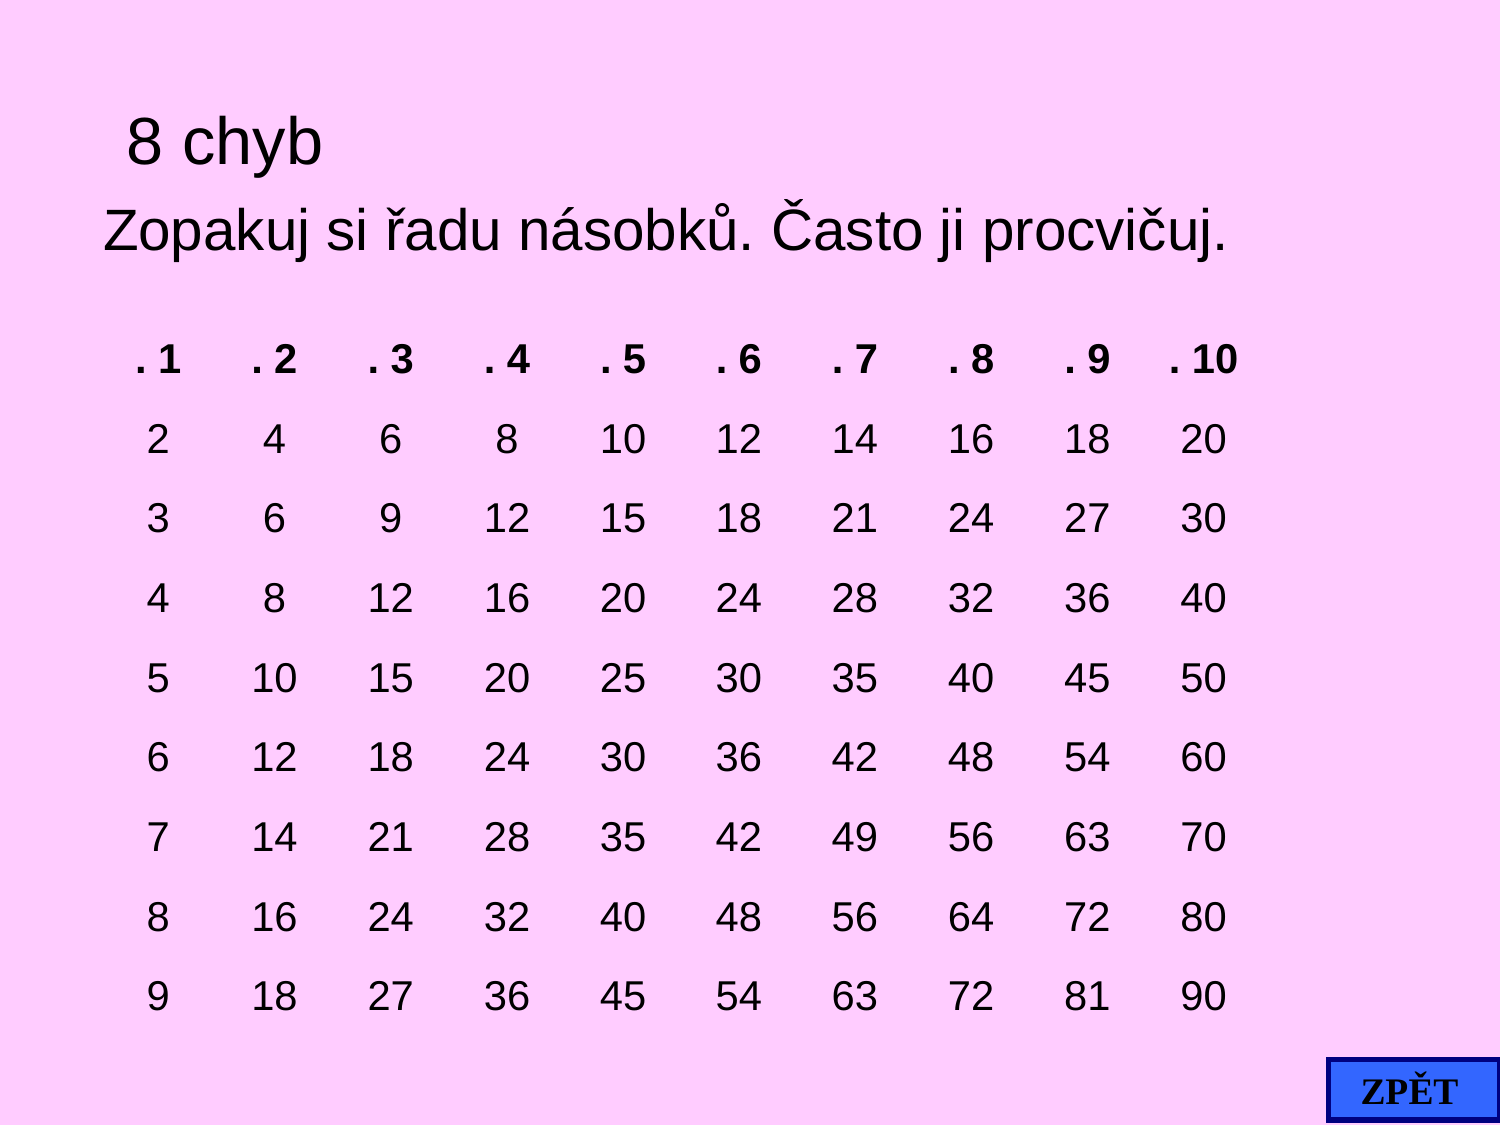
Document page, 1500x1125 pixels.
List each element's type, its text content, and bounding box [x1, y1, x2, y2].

table_cell 18 [333, 712, 449, 792]
table_cell 48 [681, 872, 797, 951]
table_header . 9 [1029, 314, 1146, 394]
text_box ZPĚT [1328, 1059, 1500, 1121]
table_cell 24 [913, 473, 1029, 553]
table_cell 16 [449, 553, 565, 633]
table_cell 5 [100, 633, 216, 712]
table_cell 18 [216, 951, 333, 1030]
table_cell 81 [1029, 951, 1146, 1030]
table_header . 6 [681, 314, 797, 394]
table_cell 48 [913, 712, 1029, 792]
table_cell 10 [565, 394, 681, 473]
table_cell 36 [449, 951, 565, 1030]
table_cell 72 [913, 951, 1029, 1030]
table_header . 10 [1146, 314, 1262, 394]
table_cell 12 [681, 394, 797, 473]
table_cell 63 [797, 951, 913, 1030]
table_cell 8 [100, 872, 216, 951]
table_cell 60 [1146, 712, 1262, 792]
table_cell 9 [333, 473, 449, 553]
table_cell 8 [449, 394, 565, 473]
table_cell 10 [216, 633, 333, 712]
text_box 8 chyb [112, 90, 1223, 186]
table_cell 3 [100, 473, 216, 553]
table_cell 63 [1029, 792, 1146, 872]
table_cell 72 [1029, 872, 1146, 951]
table_cell 49 [797, 792, 913, 872]
table_cell 28 [797, 553, 913, 633]
table_cell 16 [913, 394, 1029, 473]
table_cell 14 [797, 394, 913, 473]
table_cell 27 [333, 951, 449, 1030]
table_cell 20 [565, 553, 681, 633]
table_header . 7 [797, 314, 913, 394]
table_cell 42 [797, 712, 913, 792]
table_cell 27 [1029, 473, 1146, 553]
table_header . 5 [565, 314, 681, 394]
table_cell 6 [333, 394, 449, 473]
table_header . 1 [100, 314, 216, 394]
table_cell 2 [100, 394, 216, 473]
table_cell 35 [565, 792, 681, 872]
table_cell 9 [100, 951, 216, 1030]
table_cell 15 [565, 473, 681, 553]
table_cell 35 [797, 633, 913, 712]
table_cell 16 [216, 872, 333, 951]
table_cell 24 [681, 553, 797, 633]
table_cell 15 [333, 633, 449, 712]
table_cell 25 [565, 633, 681, 712]
table_cell 20 [1146, 394, 1262, 473]
table_cell 40 [1146, 553, 1262, 633]
table_cell 45 [1029, 633, 1146, 712]
table_cell 30 [1146, 473, 1262, 553]
table_header . 2 [216, 314, 333, 394]
table_cell 80 [1146, 872, 1262, 951]
table_cell 4 [216, 394, 333, 473]
table_cell 12 [333, 553, 449, 633]
table_cell 56 [913, 792, 1029, 872]
table_cell 64 [913, 872, 1029, 951]
table_cell 18 [681, 473, 797, 553]
table_cell 21 [333, 792, 449, 872]
table_header . 3 [333, 314, 449, 394]
table_cell 40 [913, 633, 1029, 712]
table_cell 40 [565, 872, 681, 951]
table_cell 6 [100, 712, 216, 792]
table_cell 24 [449, 712, 565, 792]
table_cell 36 [681, 712, 797, 792]
table_cell 56 [797, 872, 913, 951]
table_cell 54 [1029, 712, 1146, 792]
table_cell 50 [1146, 633, 1262, 712]
table_header . 4 [449, 314, 565, 394]
table_cell 54 [681, 951, 797, 1030]
table_cell 12 [216, 712, 333, 792]
table_cell 14 [216, 792, 333, 872]
table_cell 42 [681, 792, 797, 872]
table_header . 8 [913, 314, 1029, 394]
table_cell 7 [100, 792, 216, 872]
table_cell 8 [216, 553, 333, 633]
table_cell 32 [913, 553, 1029, 633]
table_cell 24 [333, 872, 449, 951]
table_cell 4 [100, 553, 216, 633]
table_cell 32 [449, 872, 565, 951]
table_cell 30 [681, 633, 797, 712]
text_box Zopakuj si řadu násobků. Často ji procvičuj. [88, 184, 1447, 271]
table_cell 30 [565, 712, 681, 792]
table_cell 45 [565, 951, 681, 1030]
table_cell 21 [797, 473, 913, 553]
table_cell 28 [449, 792, 565, 872]
table_cell 36 [1029, 553, 1146, 633]
table_cell 20 [449, 633, 565, 712]
table_cell 18 [1029, 394, 1146, 473]
table_cell 70 [1146, 792, 1262, 872]
table_cell 6 [216, 473, 333, 553]
table_cell 12 [449, 473, 565, 553]
table_cell 90 [1146, 951, 1262, 1030]
